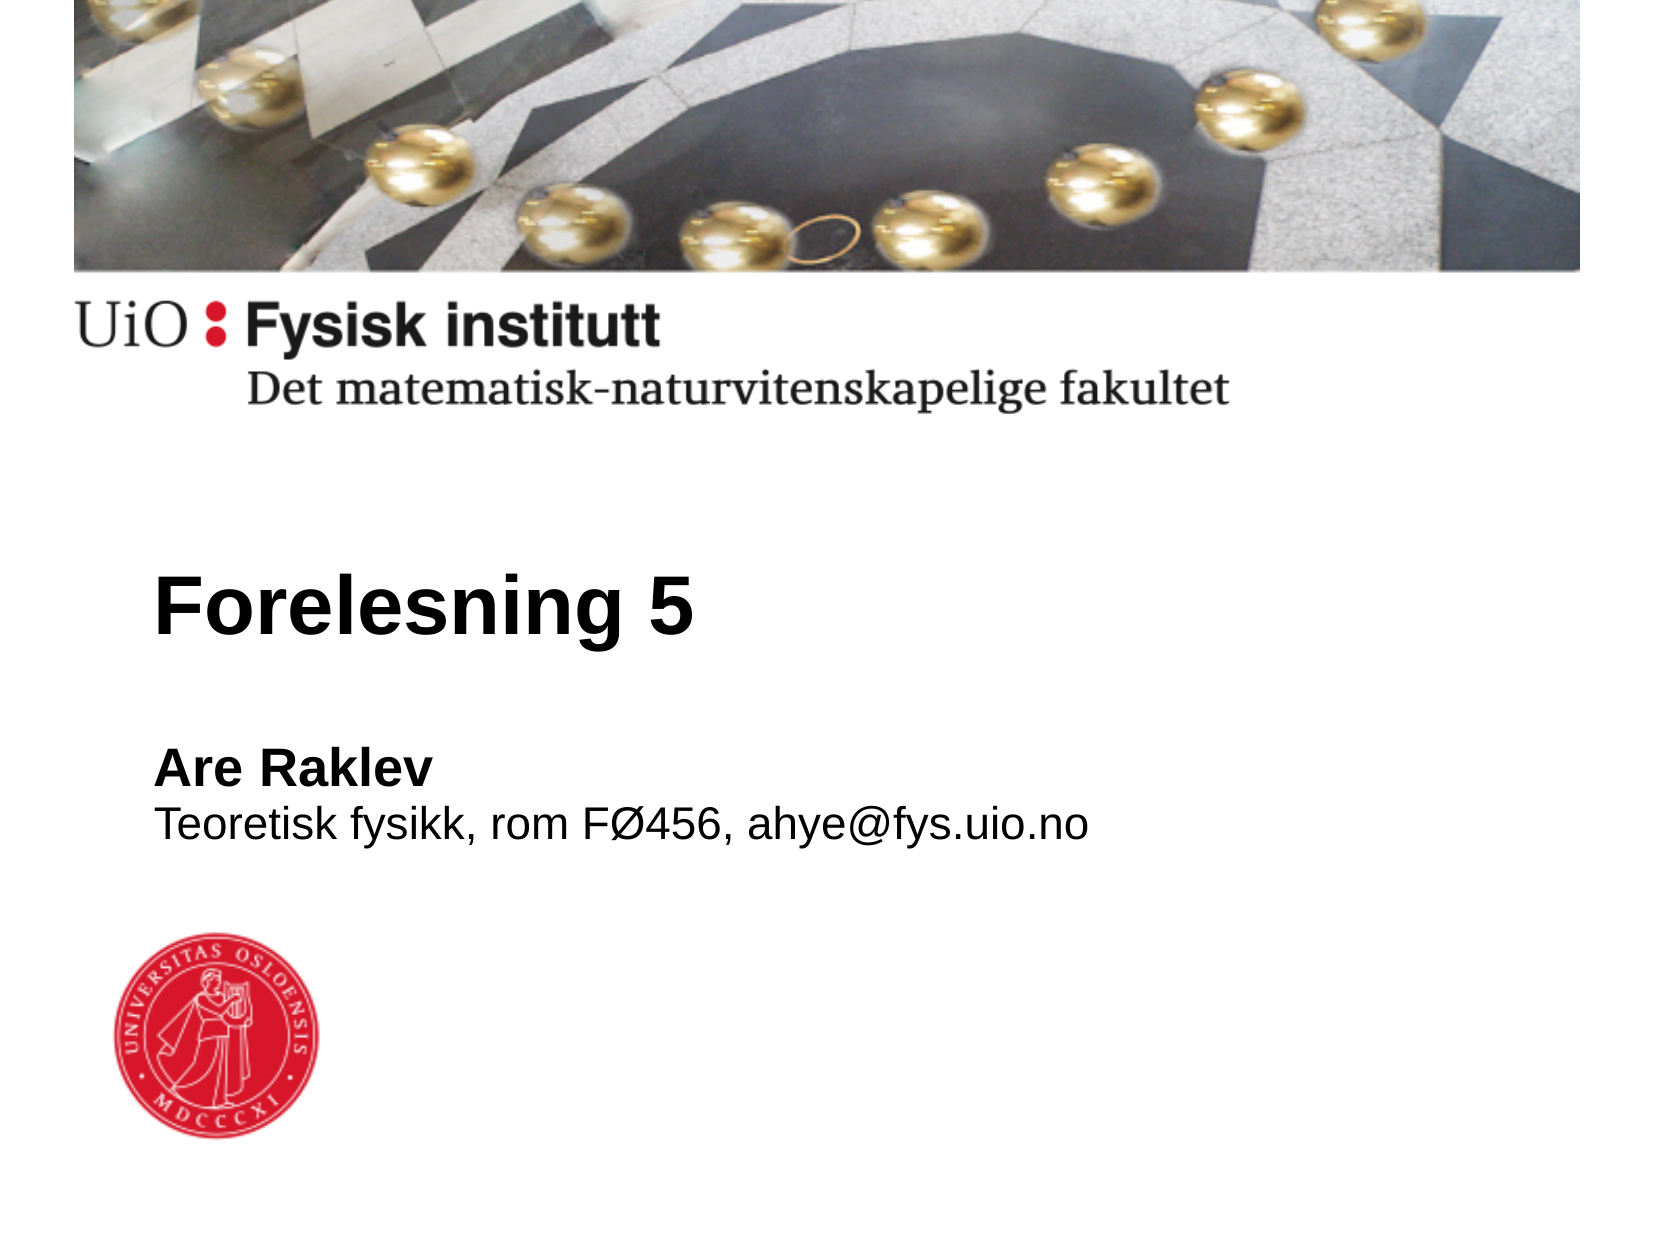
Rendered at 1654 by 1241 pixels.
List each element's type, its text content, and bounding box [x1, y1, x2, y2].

title Are Raklev Teoretisk fysikk, rom FØ456, ahye@fys.uio.no [153, 725, 1500, 862]
picture [109, 927, 326, 1147]
picture [72, 292, 1238, 420]
subtitle Forelesning 5 [153, 545, 1418, 666]
picture [74, 0, 1580, 280]
